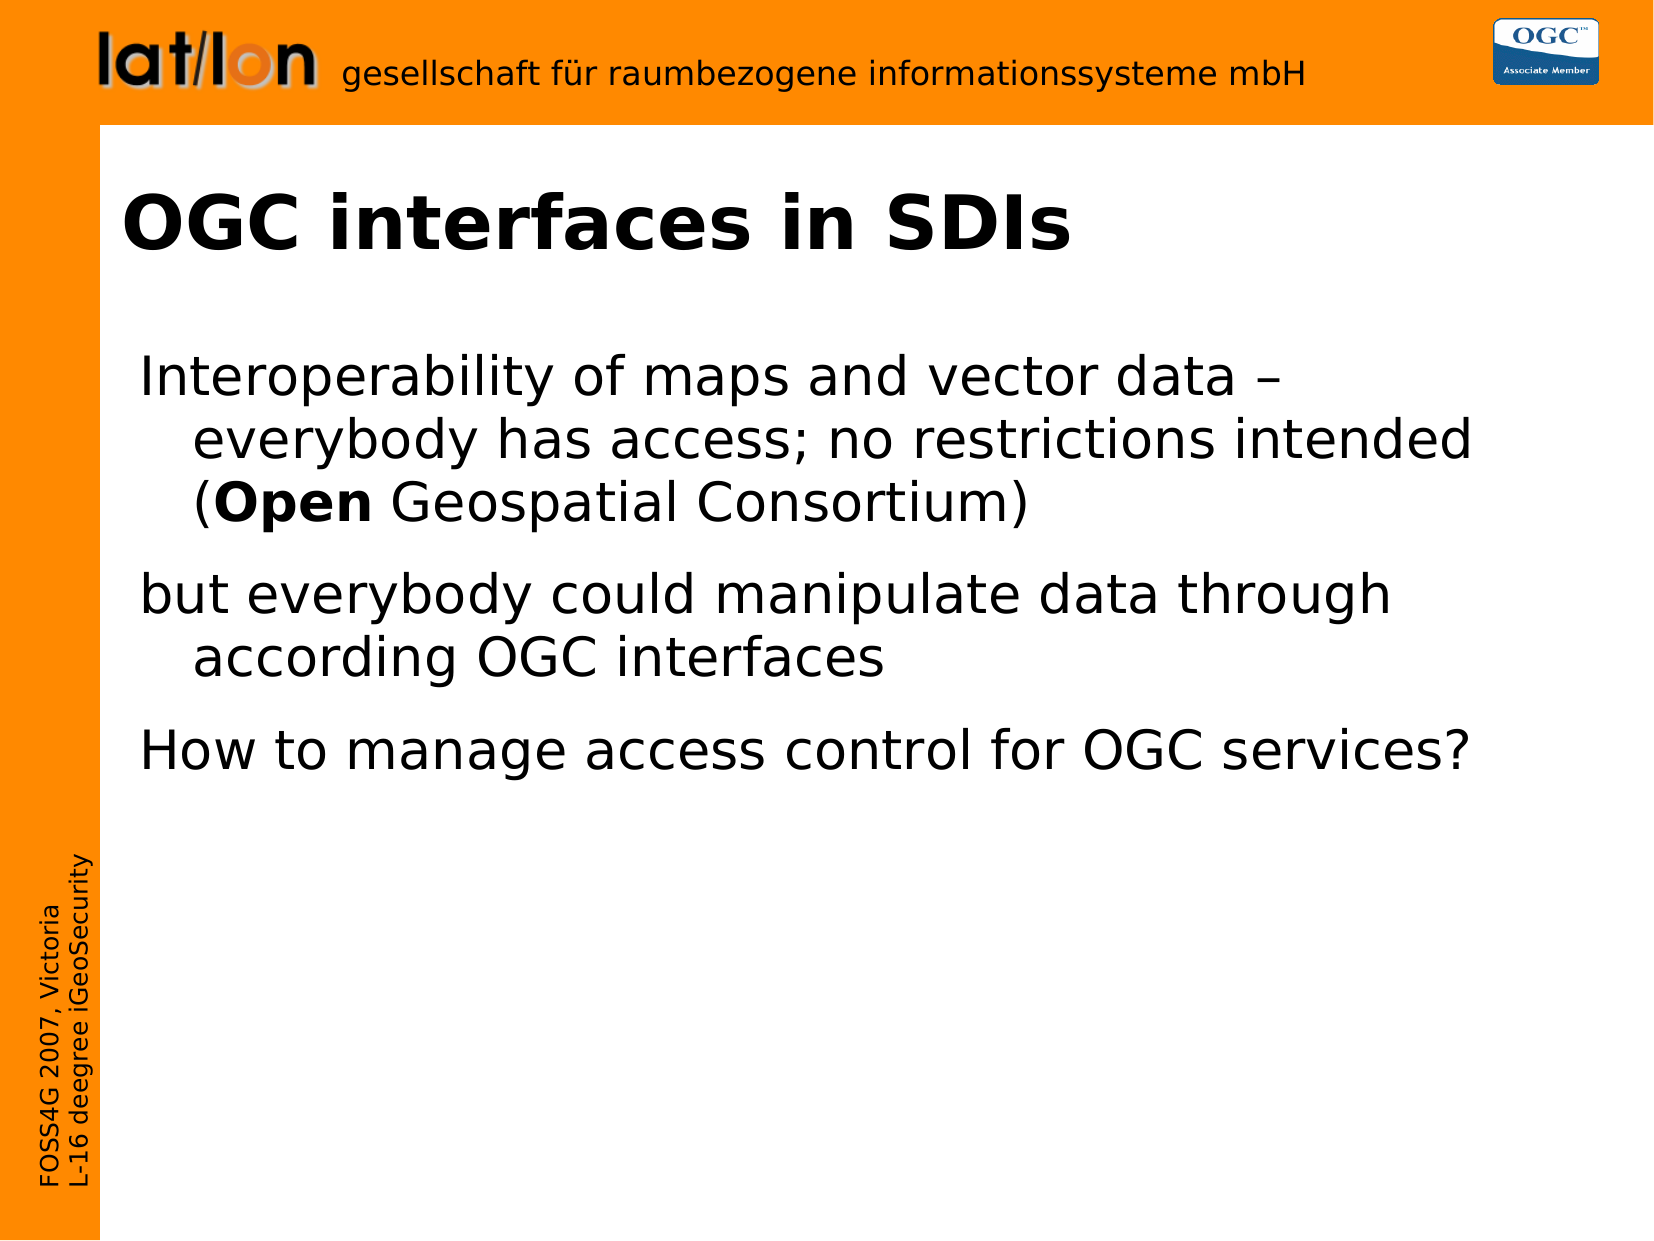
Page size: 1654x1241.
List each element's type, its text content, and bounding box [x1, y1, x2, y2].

list Interoperability of maps and vector data – everybody has access; no restrictions intended (Open Geospatial Consortium) but everybody could manipulate data through according OGC interfaces How to manage access control for OGC services? [121, 344, 1534, 1127]
title OGC interfaces in SDIs [121, 120, 1534, 328]
picture [87, 23, 324, 97]
picture [1493, 18, 1599, 85]
